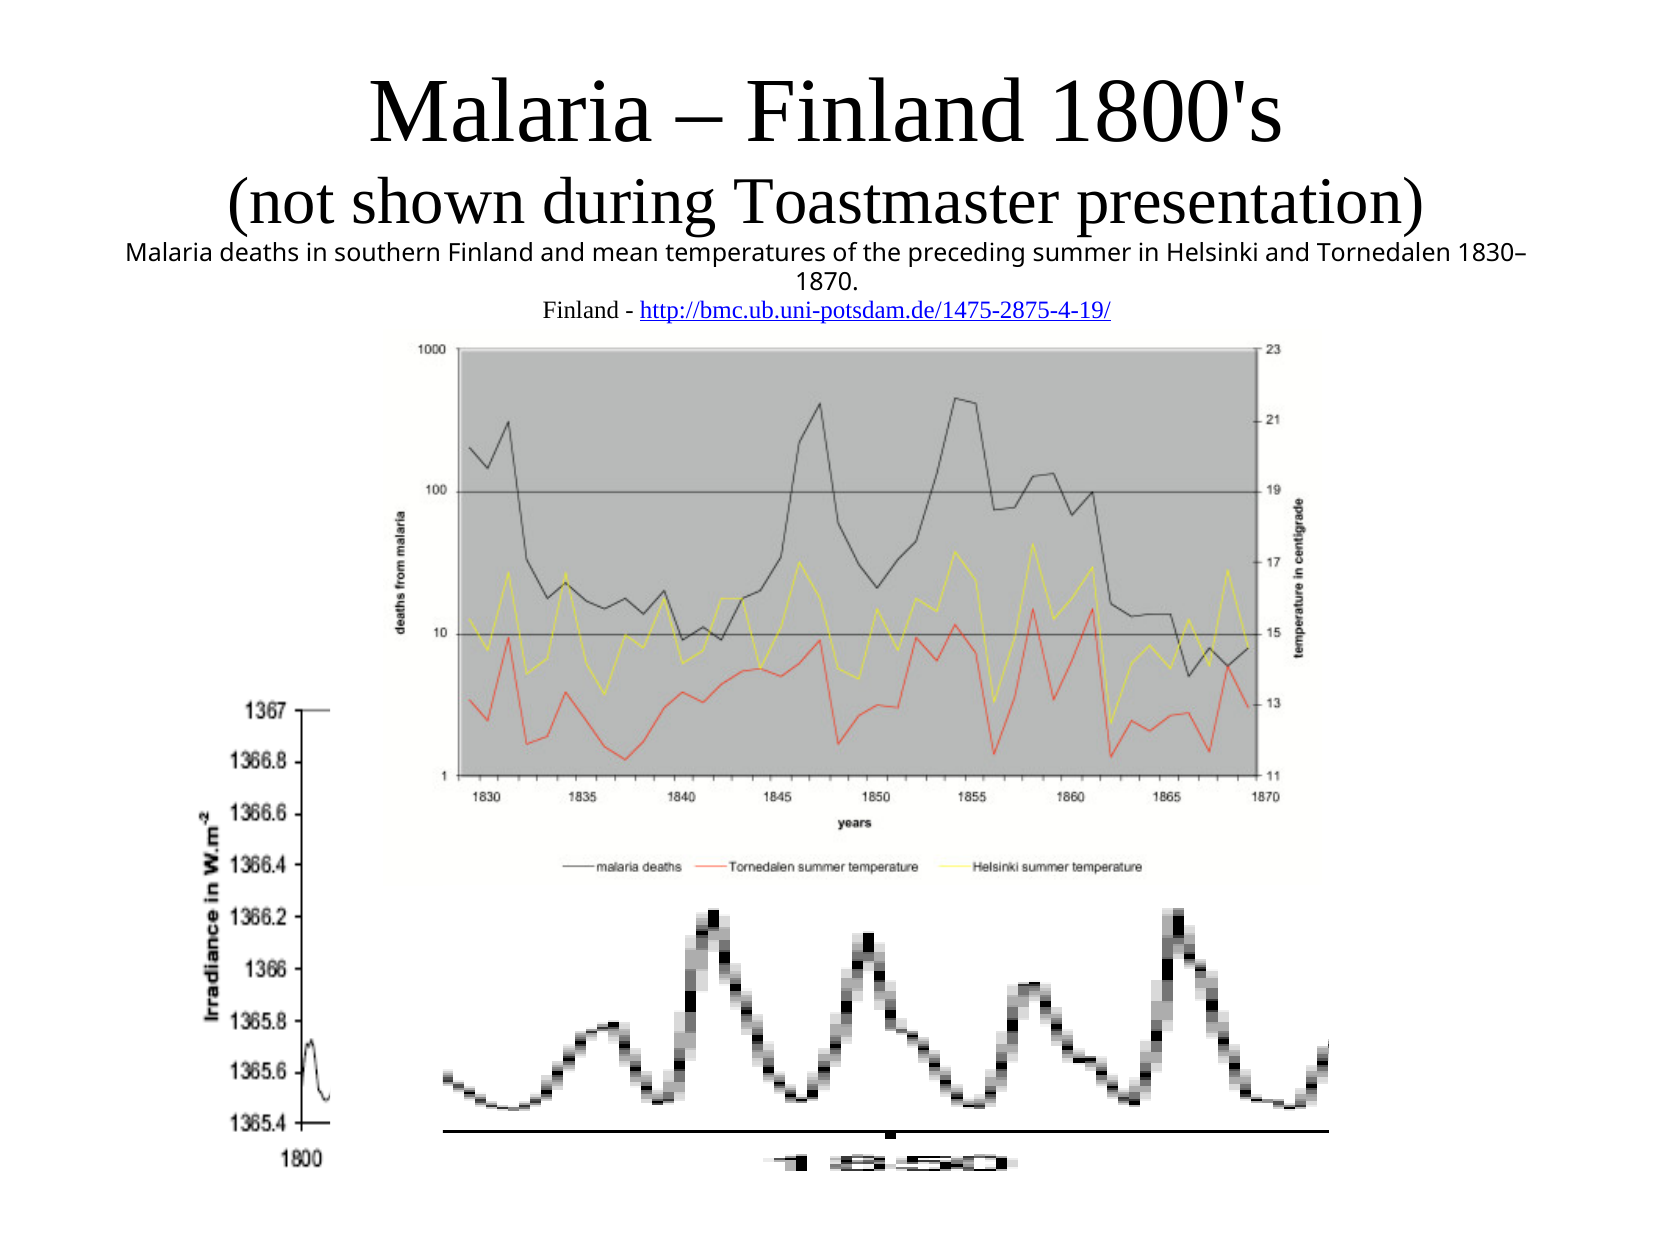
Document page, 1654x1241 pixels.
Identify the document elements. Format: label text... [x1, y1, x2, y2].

title Malaria – Finland 1800's (not shown during Toastmaster presentation) Malaria deaths in southern Finland and mean temperatures of the preceding summer in Helsinki and Tornedalen 1830–1870. Finland - http://bmc.ub.uni-potsdam.de/1475-2875-4-19/ [121, 59, 1533, 354]
picture [383, 329, 1329, 1182]
picture [177, 679, 331, 1182]
